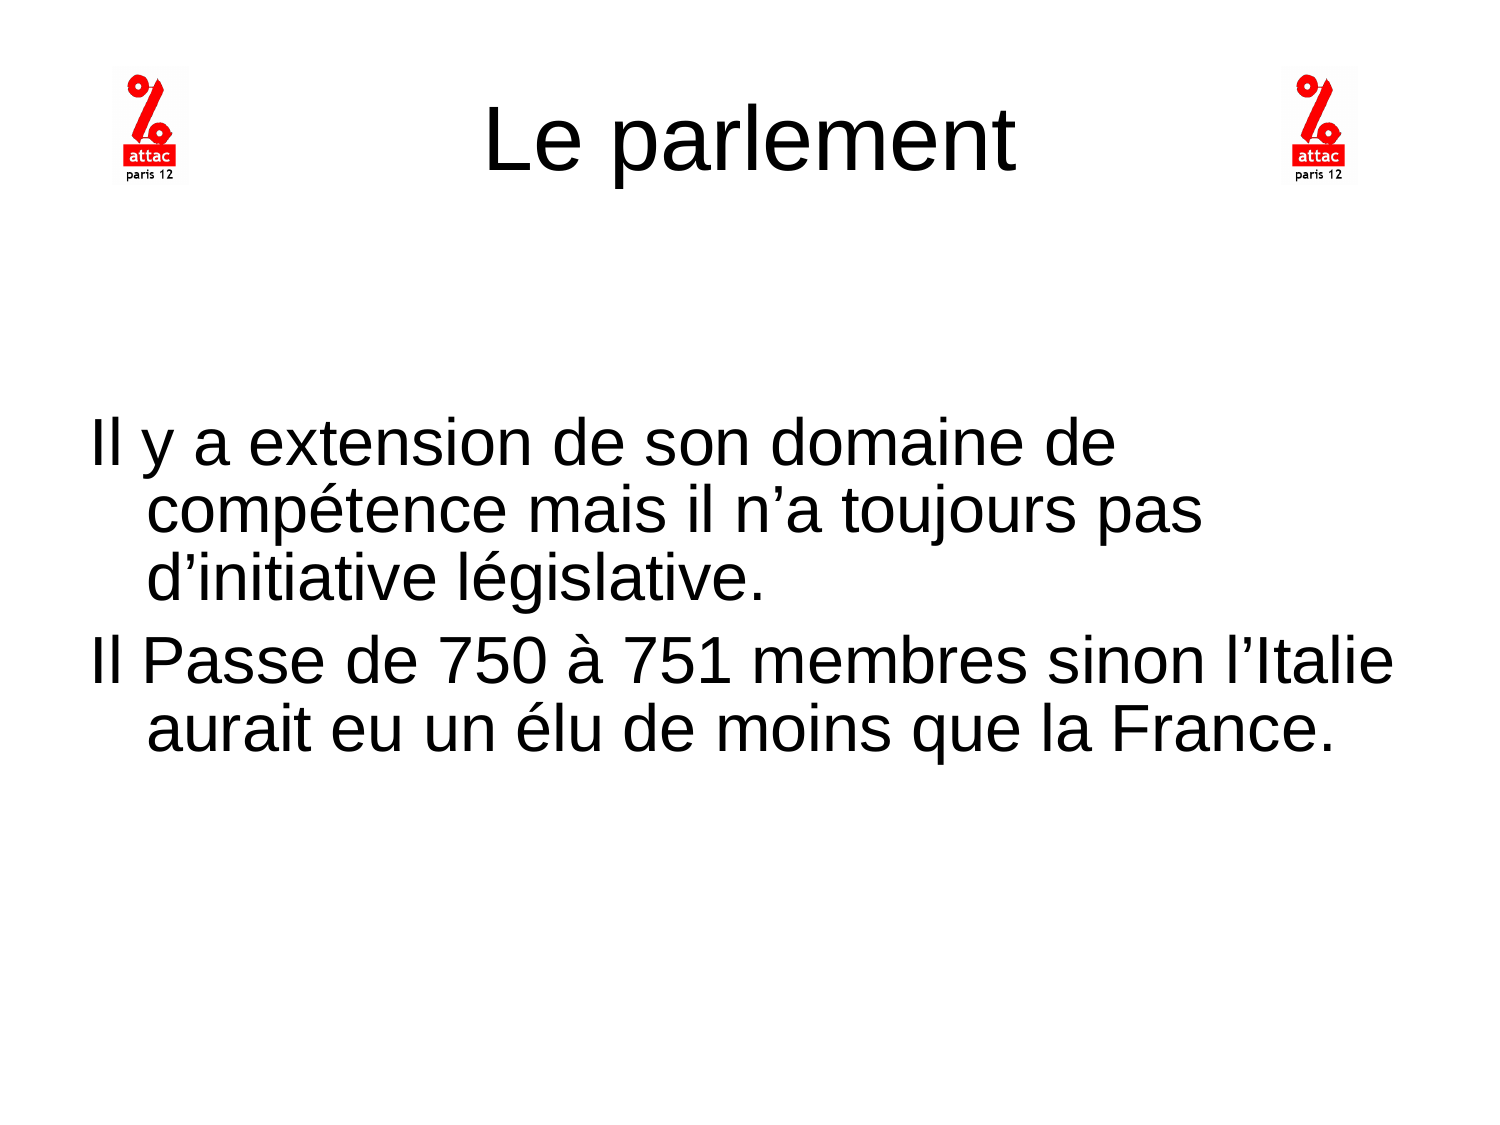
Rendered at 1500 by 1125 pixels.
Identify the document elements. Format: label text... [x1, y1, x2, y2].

picture [1281, 66, 1358, 185]
list Il y a extension de son domaine de compétence mais il n’a toujours pas d’initiative législative. Il Passe de 750 à 751 membres sinon l’Italie aurait eu un élu de moins que la France. [75, 404, 1426, 894]
title Le parlement [75, 45, 1426, 233]
picture [112, 66, 189, 185]
